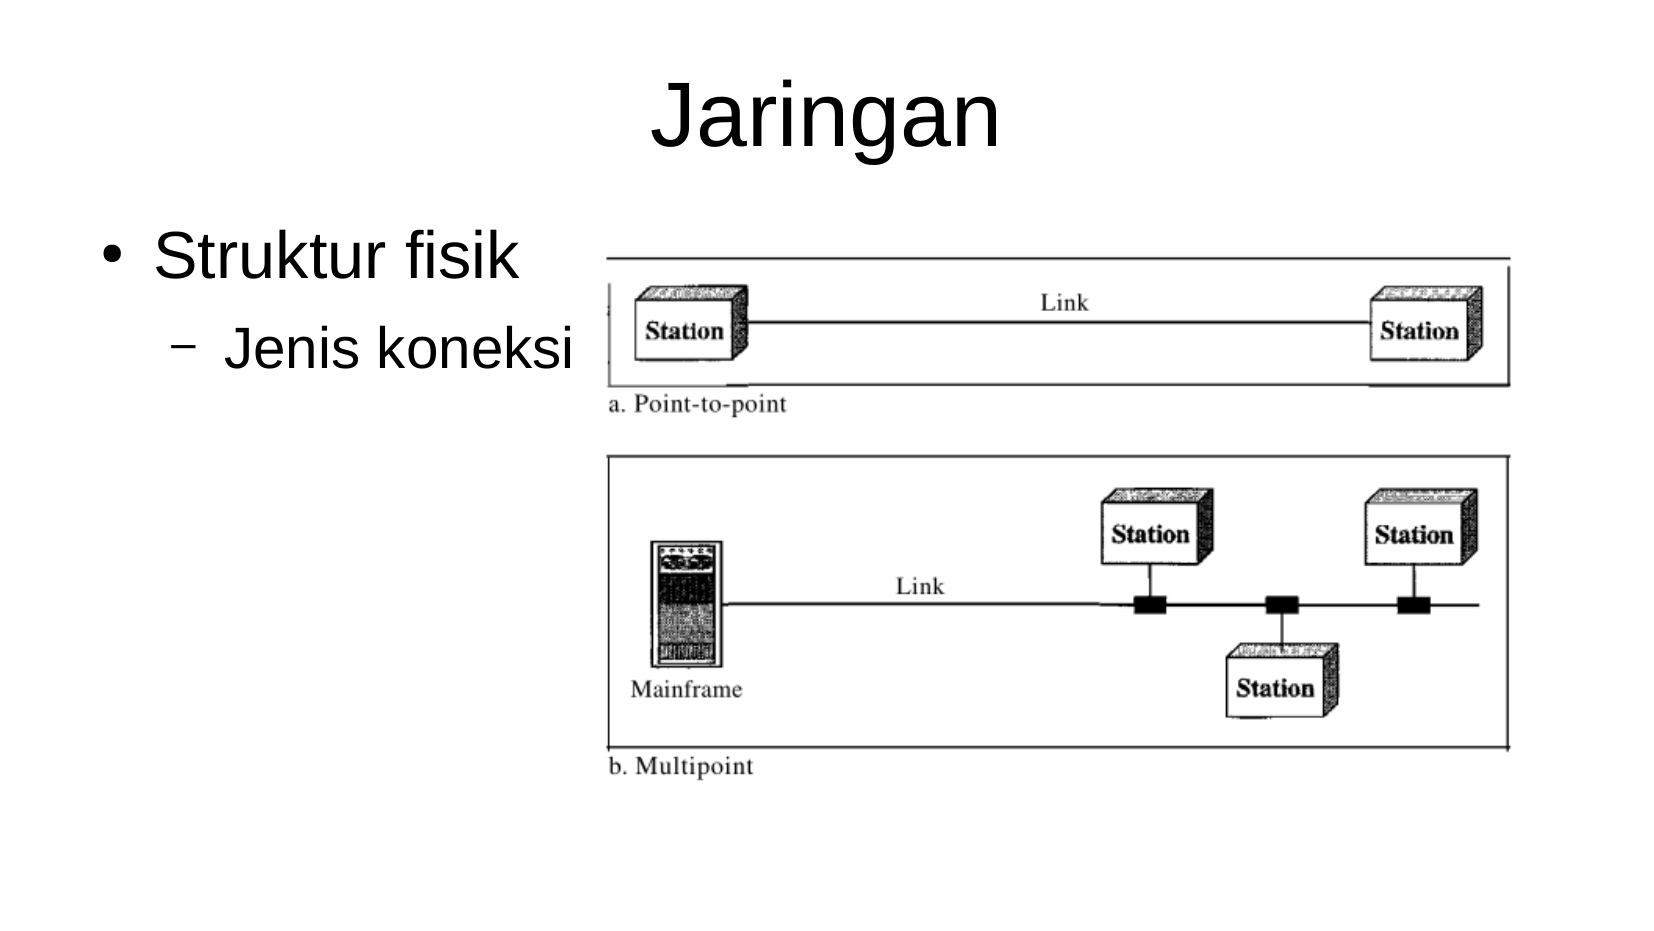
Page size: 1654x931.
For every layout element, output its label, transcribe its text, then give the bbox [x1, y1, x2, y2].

picture [591, 239, 1531, 790]
list Struktur fisik Jenis koneksi [82, 217, 1571, 758]
title Jaringan [82, 37, 1571, 193]
